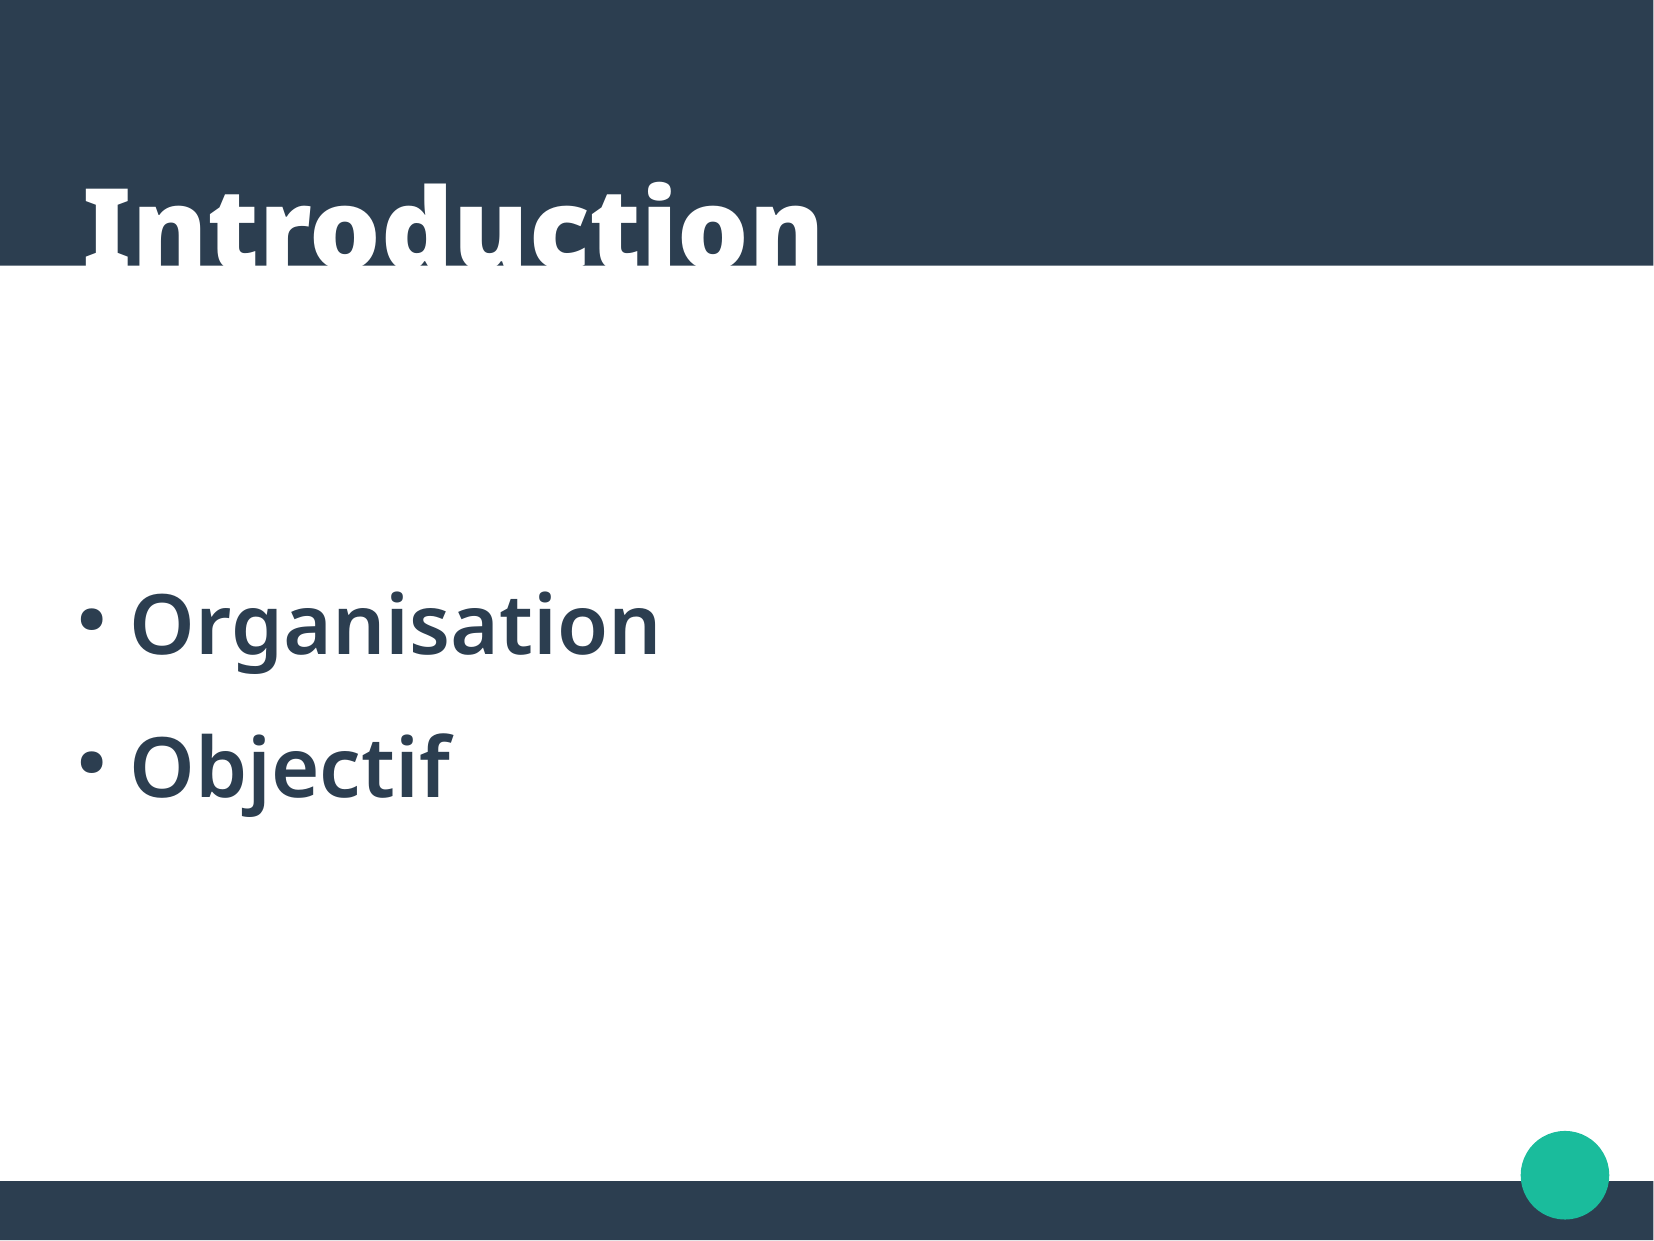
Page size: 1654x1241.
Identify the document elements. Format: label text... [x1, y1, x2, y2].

title Introduction [82, 47, 1235, 252]
list Organisation Objectif [59, 324, 1595, 1152]
